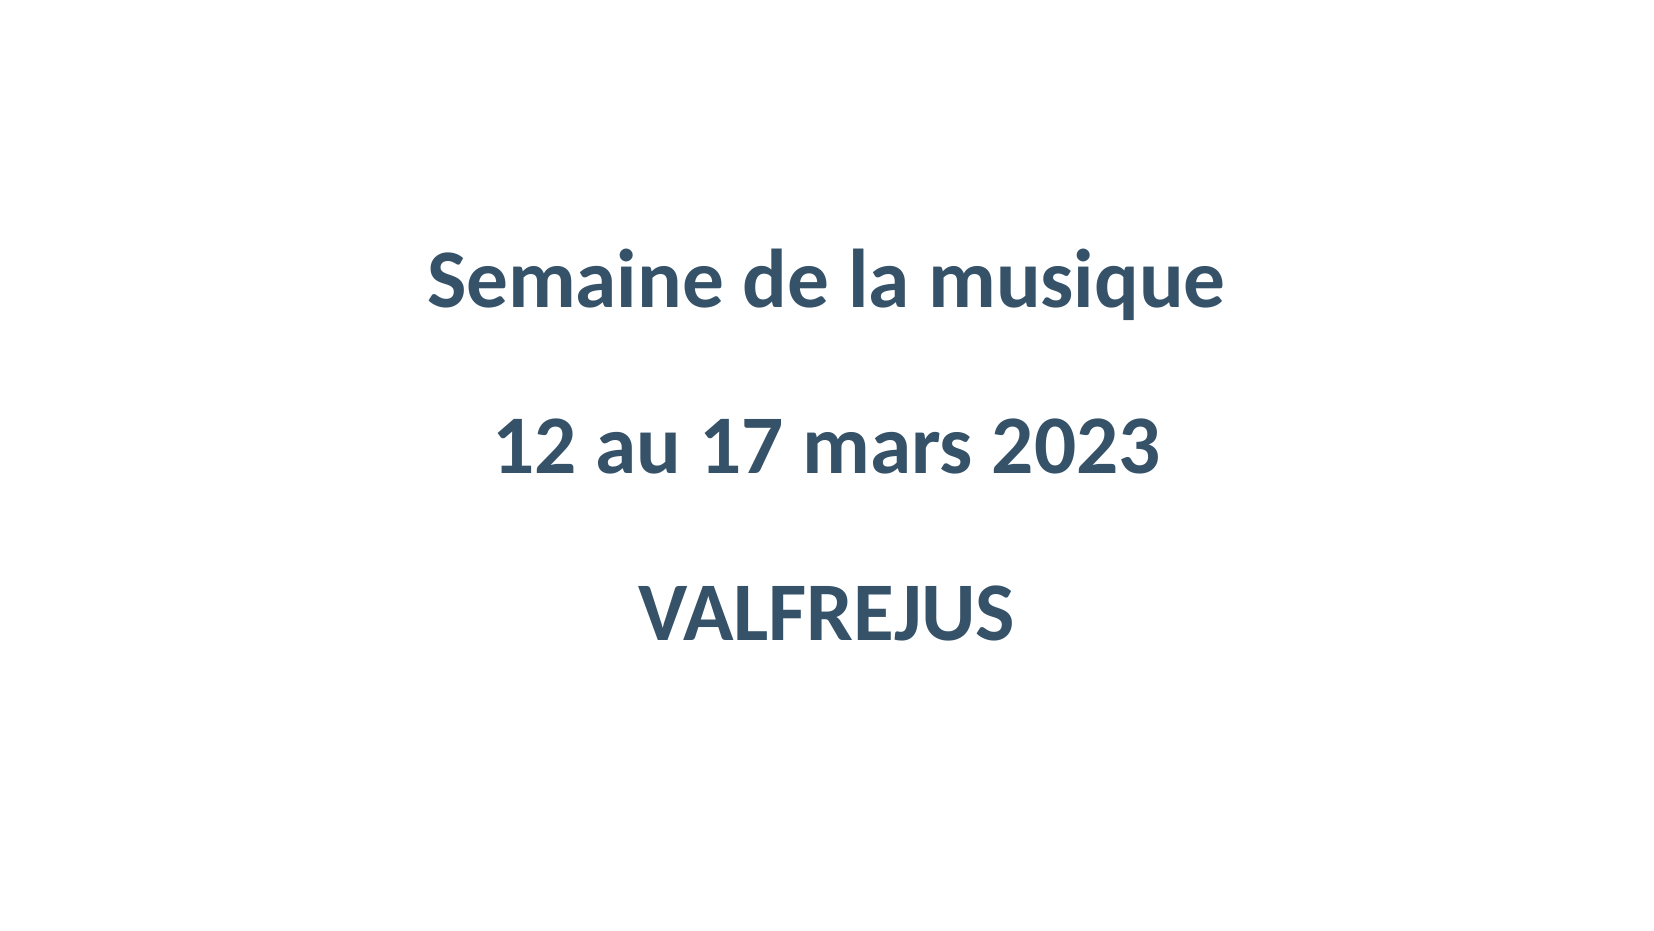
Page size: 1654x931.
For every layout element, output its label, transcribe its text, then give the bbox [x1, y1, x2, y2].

text_box Semaine de la musique 12 au 17 mars 2023 VALFREJUS [383, 237, 1270, 669]
